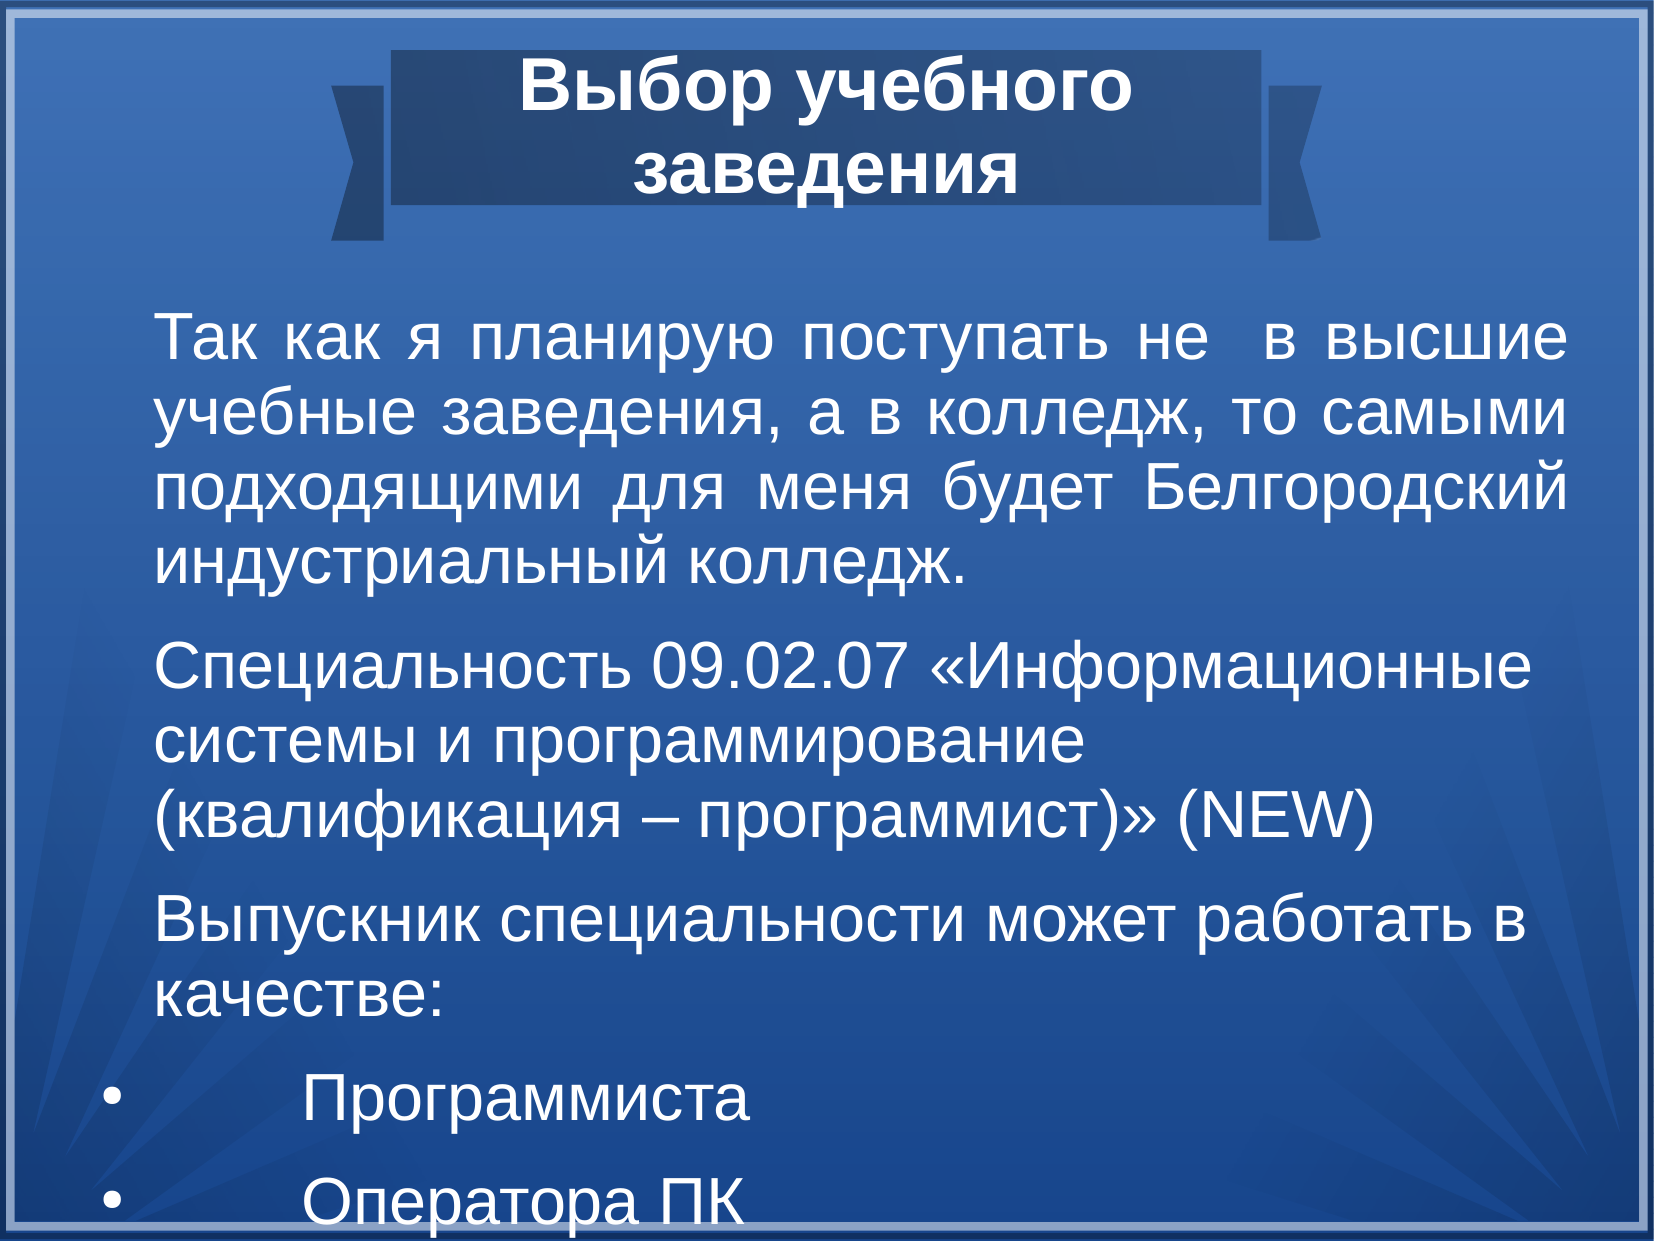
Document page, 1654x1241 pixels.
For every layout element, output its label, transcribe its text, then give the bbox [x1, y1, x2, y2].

list Так как я планирую поступать не в высшие учебные заведения, а в колледж, то самыми подходящими для меня будет Белгородский индустриальный колледж. Специальность 09.02.07 «Информационные системы и программирование (квалификация – программист)» (NEW) Выпускник специальности может работать в качестве: Программиста Оператора ПК Копирайтера WEB-дизайнера [82, 299, 1571, 1130]
title Выбор учебного заведения [389, 23, 1264, 229]
